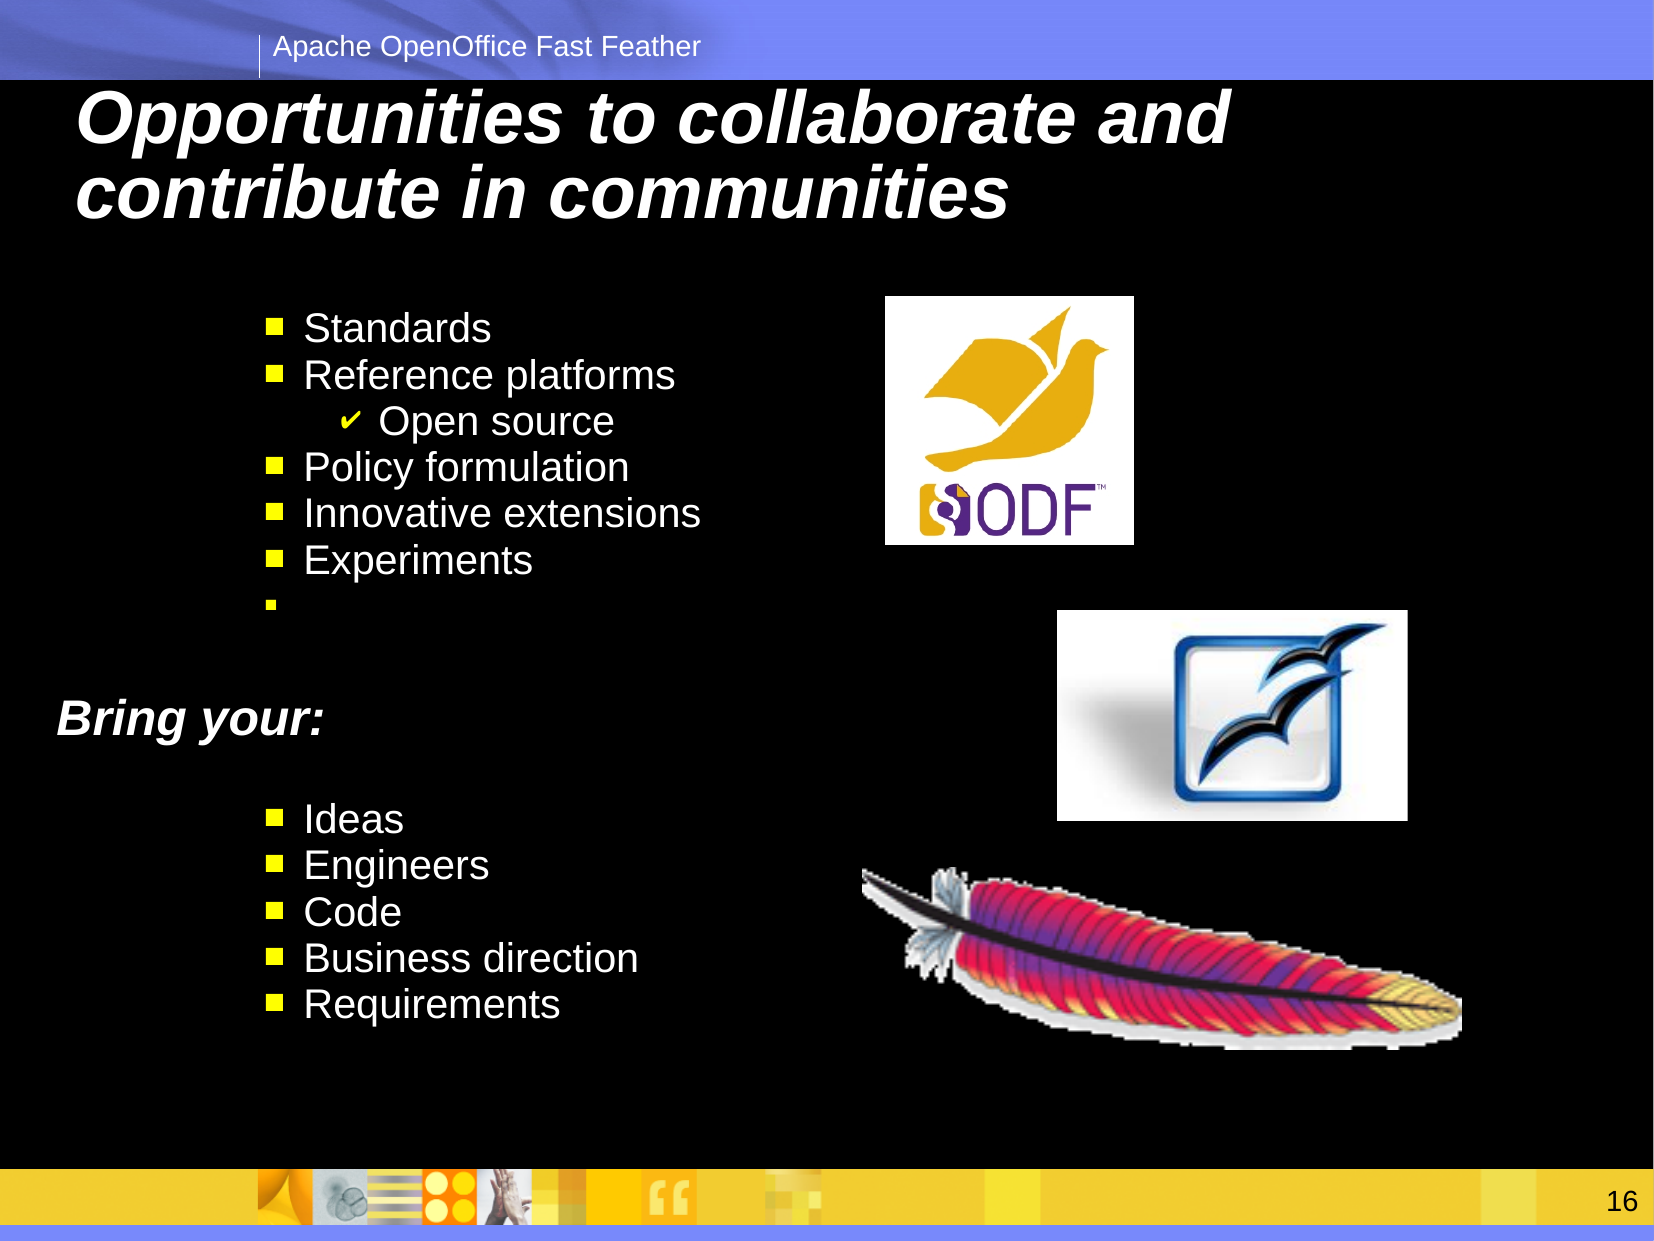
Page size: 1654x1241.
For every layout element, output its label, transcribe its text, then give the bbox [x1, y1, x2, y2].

picture [862, 867, 1462, 1051]
picture [0, 1169, 1654, 1225]
picture [885, 296, 1134, 545]
picture [0, 0, 1654, 80]
title Bring your: [56, 675, 1548, 767]
title Opportunities to collaborate and contribute in communities [75, 78, 1654, 238]
text_box Ideas Engineers Code Business direction Requirements [251, 788, 660, 1038]
picture [1057, 767, 1408, 821]
picture [1057, 610, 1408, 675]
text_box Standards Reference platforms Open source Policy formulation Innovative extensions Experiments [251, 298, 722, 639]
